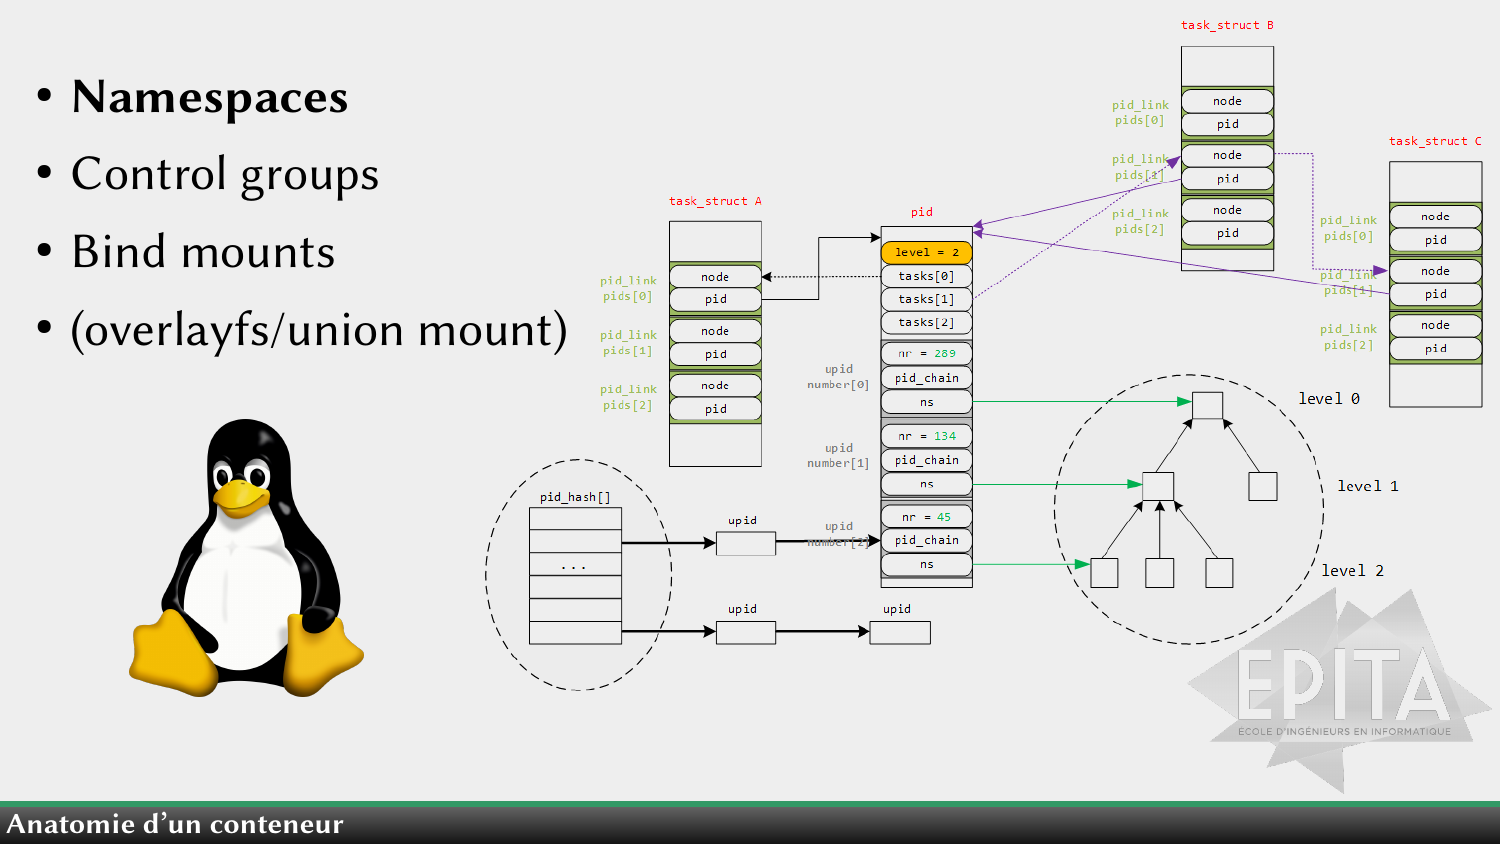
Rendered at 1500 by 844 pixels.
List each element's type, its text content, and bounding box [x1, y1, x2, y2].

picture [129, 419, 364, 697]
picture [484, 13, 1492, 794]
title Anatomie d’un conteneur [5, 801, 1075, 844]
text_box Namespaces Control groups Bind mounts (overlayfs/union mount) [35, 41, 484, 364]
